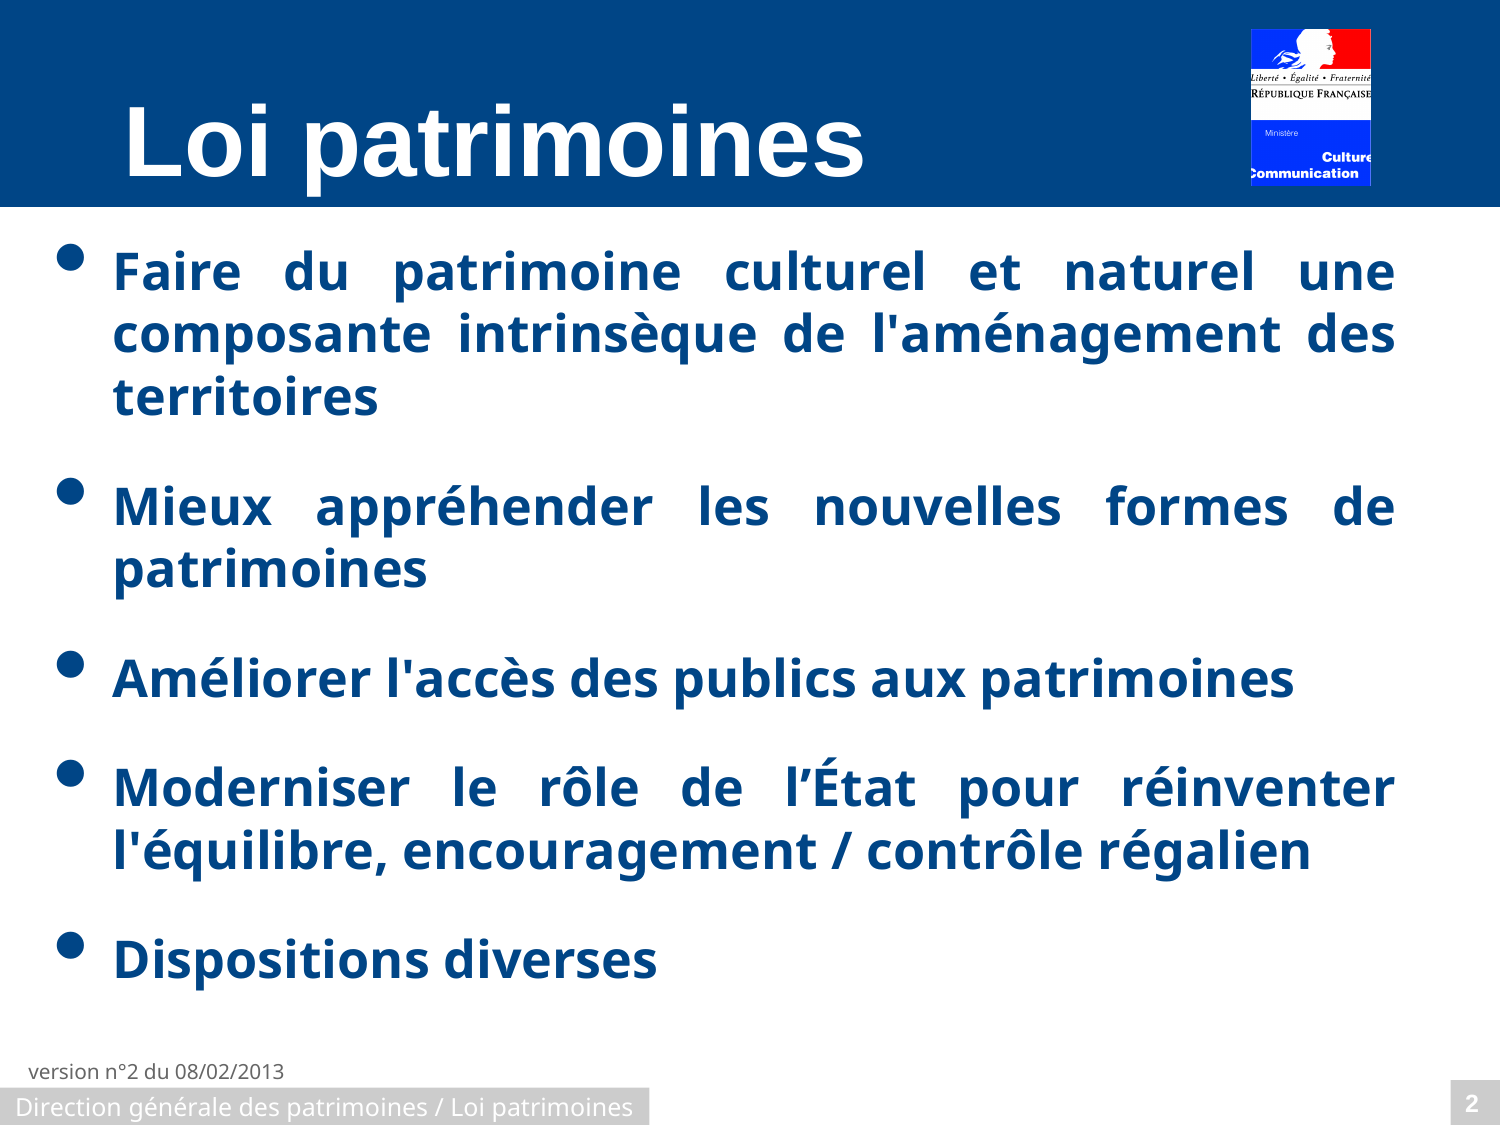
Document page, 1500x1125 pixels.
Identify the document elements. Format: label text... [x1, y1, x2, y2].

list Faire du patrimoine culturel et naturel une composante intrinsèque de l'aménagement des territoires Mieux appréhender les nouvelles formes de patrimoines Améliorer l'accès des publics aux patrimoines Moderniser le rôle de l’État pour réinventer l'équilibre, encouragement / contrôle régalien Dispositions diverses [29, 230, 1412, 1081]
text_box [0, 0, 1500, 207]
title Loi patrimoines [108, 75, 1388, 207]
picture [1251, 29, 1371, 187]
